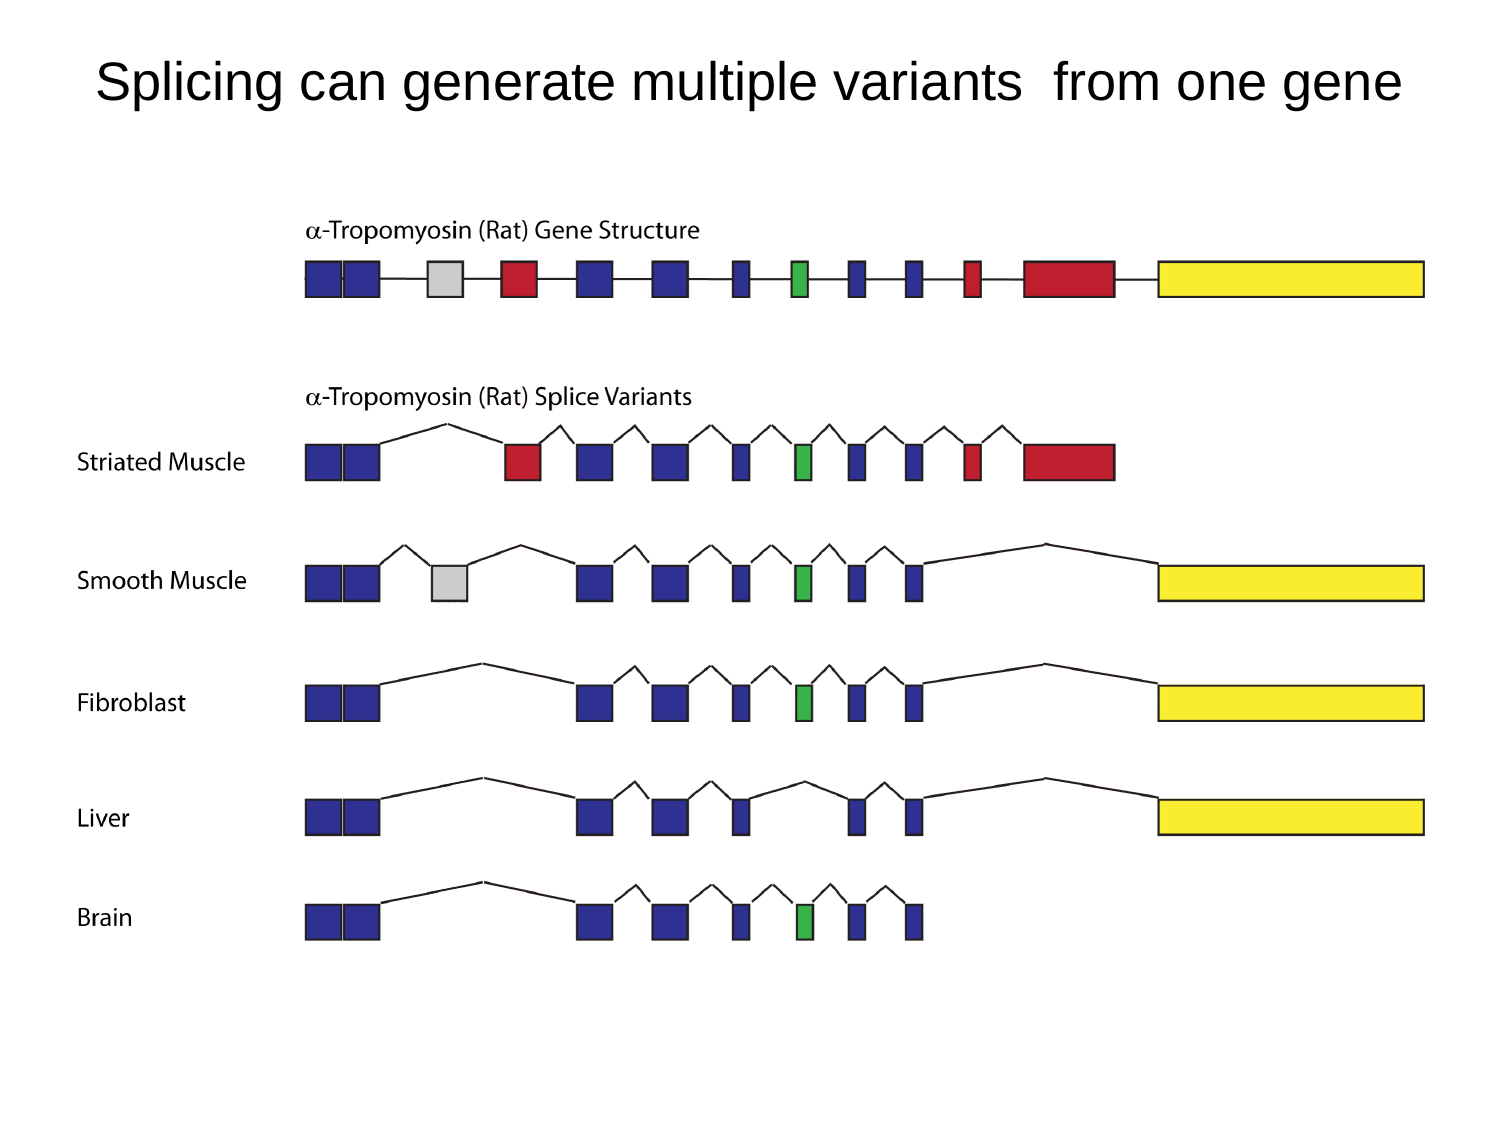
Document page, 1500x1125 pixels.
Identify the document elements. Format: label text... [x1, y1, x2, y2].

title Splicing can generate multiple variants from one gene [75, 24, 1426, 133]
picture [75, 214, 1426, 941]
